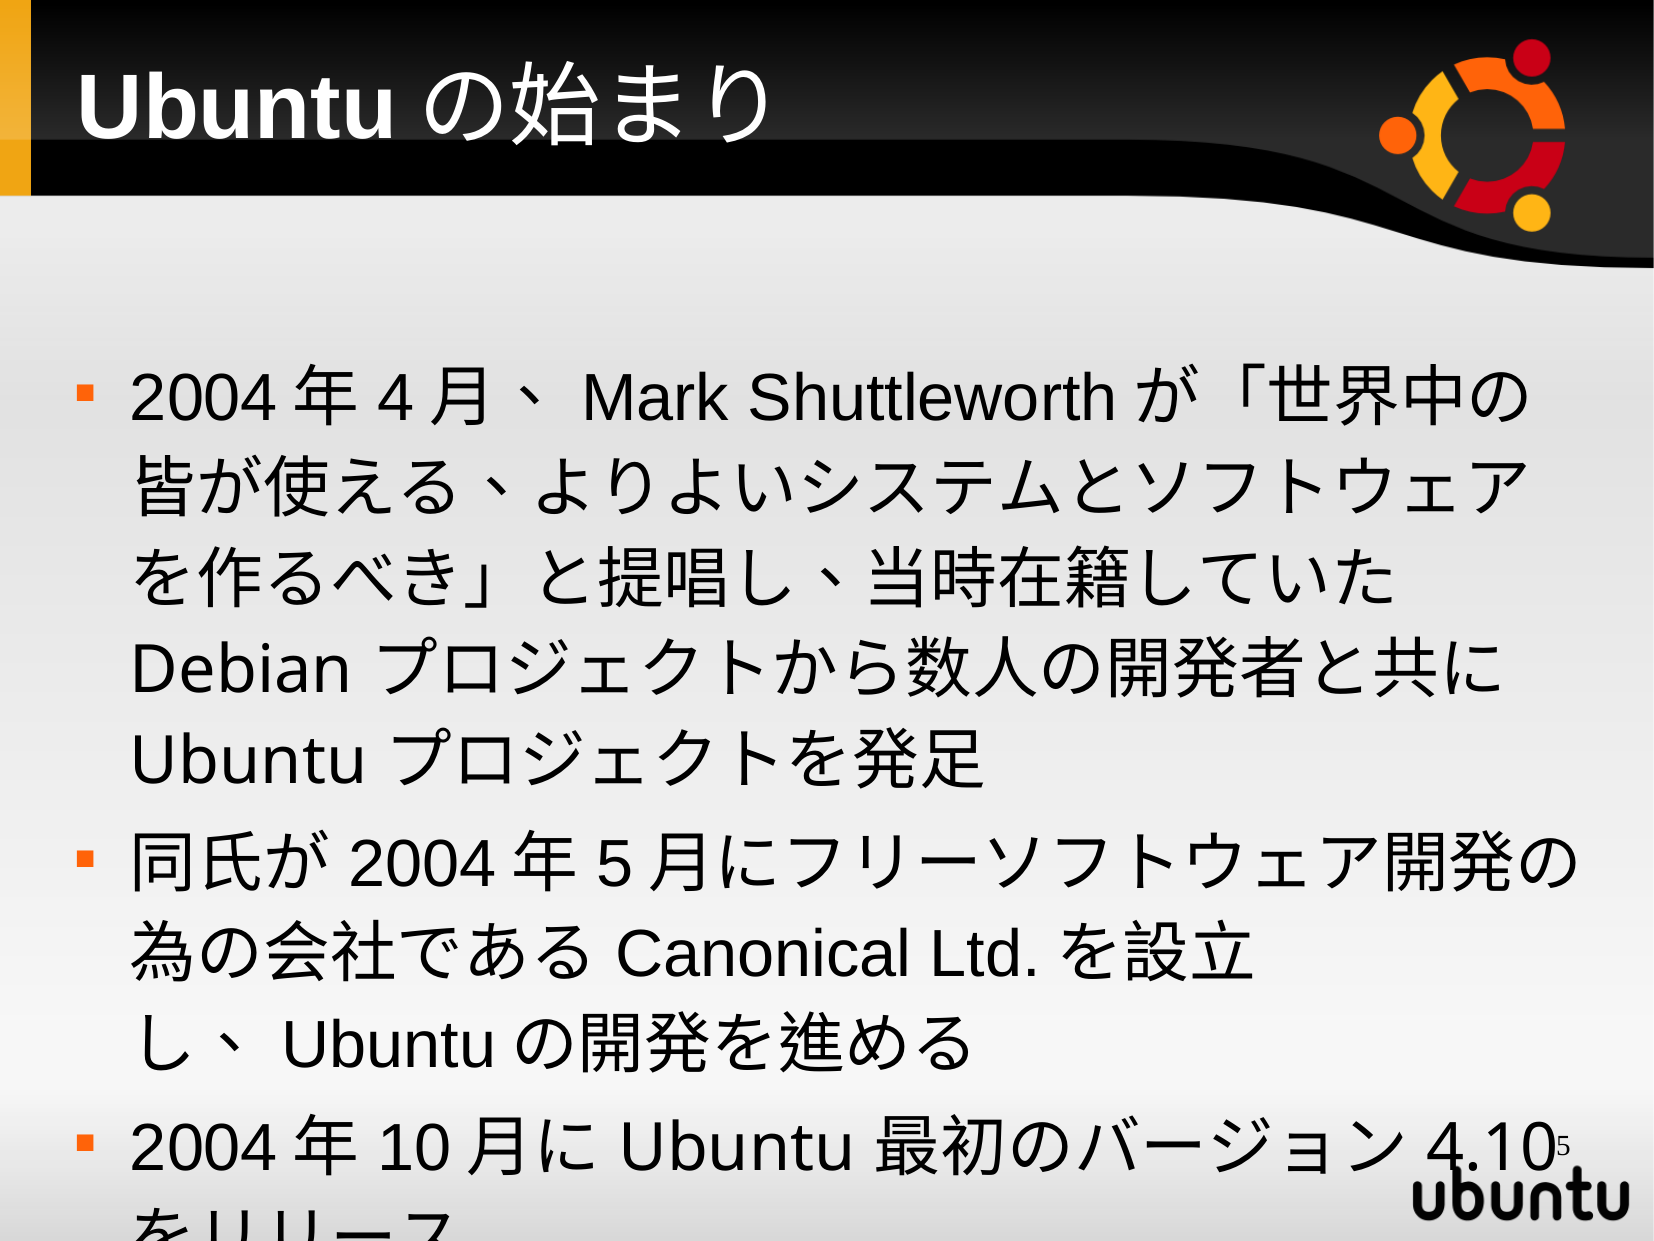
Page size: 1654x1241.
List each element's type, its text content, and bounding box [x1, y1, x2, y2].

list 2004年4月、Mark Shuttleworthが「世界中の皆が使える、よりよいシステムとソフトウェアを作るべき」と提唱し、当時在籍していたDebianプロジェクトから数人の開発者と共にUbuntuプロジェクトを発足 同氏が2004年5月にフリーソフトウェア開発の為の会社であるCanonical Ltd.を設立し、Ubuntuの開発を進める 2004年10月にUbuntu最初のバージョン4.10をリリース [59, 349, 1595, 1153]
picture [143, 1233, 163, 1241]
picture [0, 0, 1654, 1241]
title Ubuntuの始まり [76, 7, 1565, 200]
